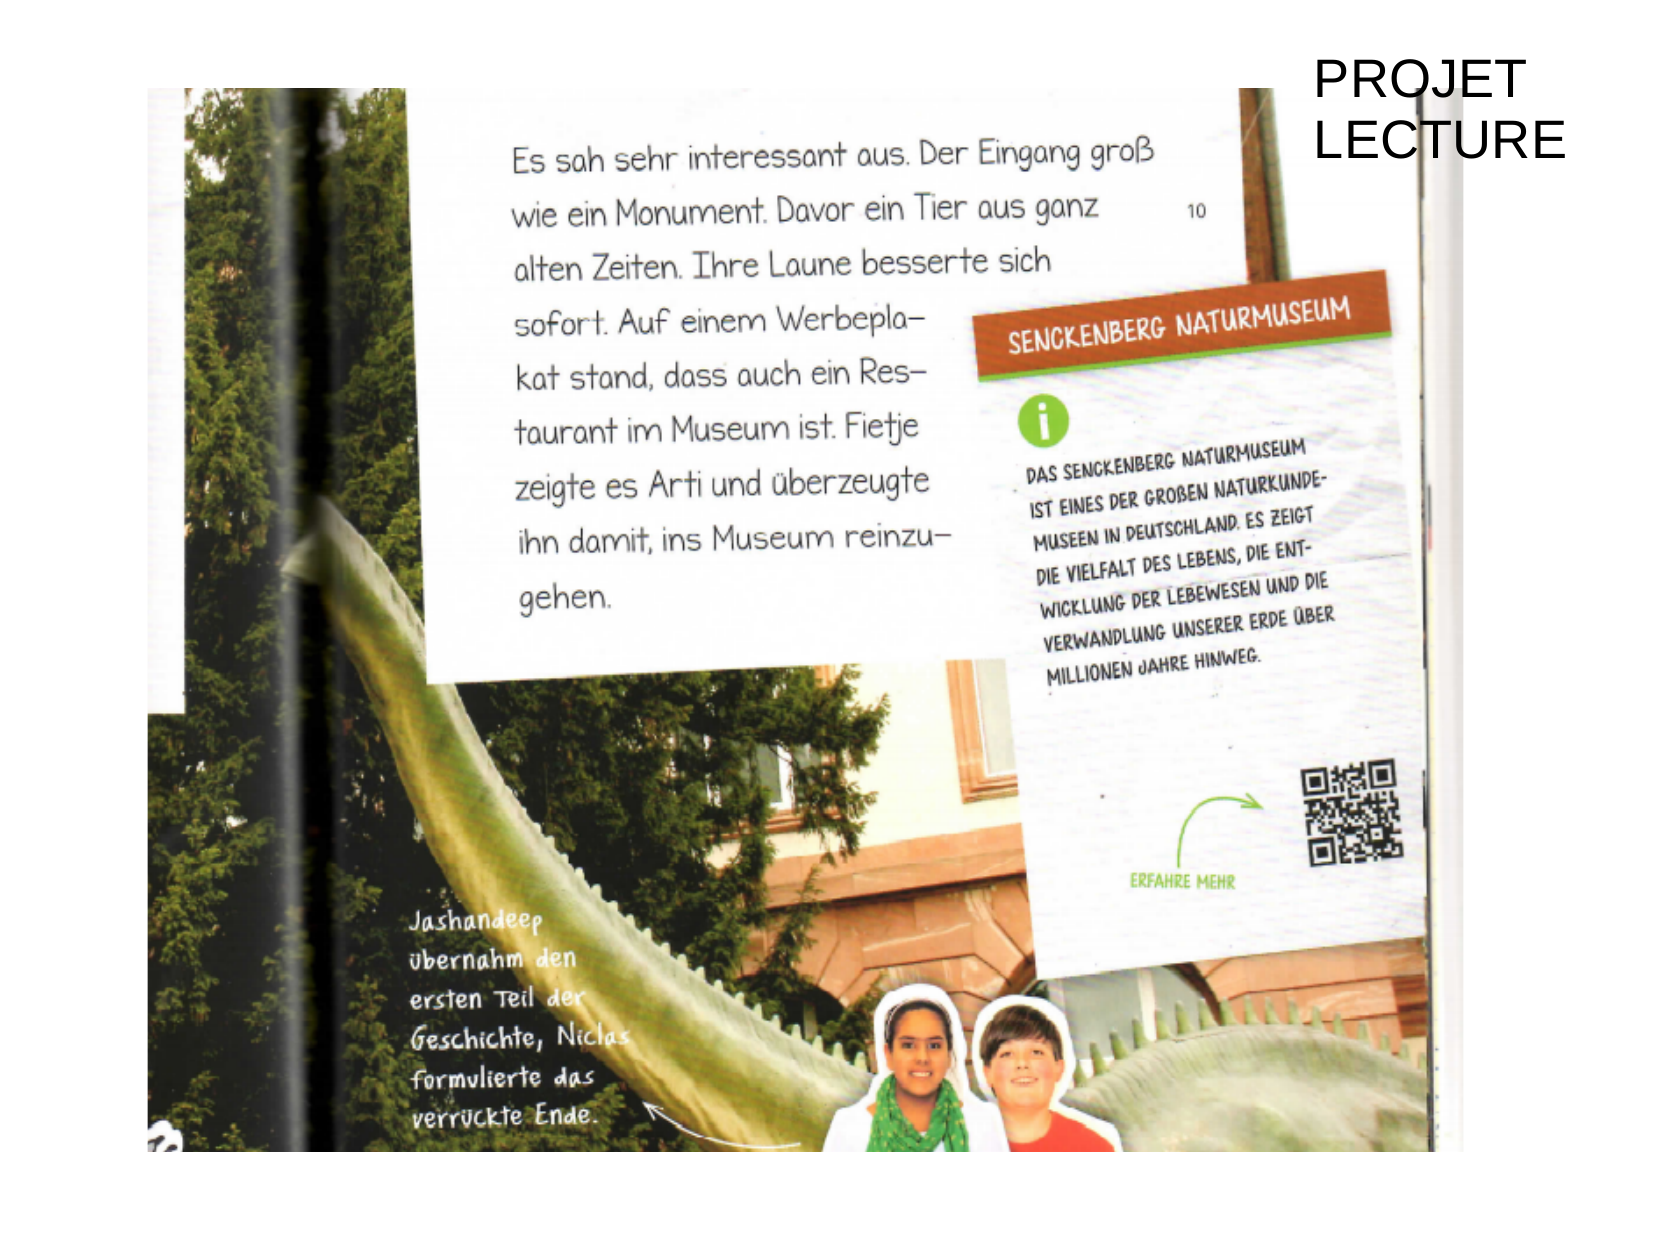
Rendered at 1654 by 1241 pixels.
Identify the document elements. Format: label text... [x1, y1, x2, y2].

text_box PROJET LECTURE [1299, 41, 1654, 178]
picture [147, 88, 1464, 1152]
